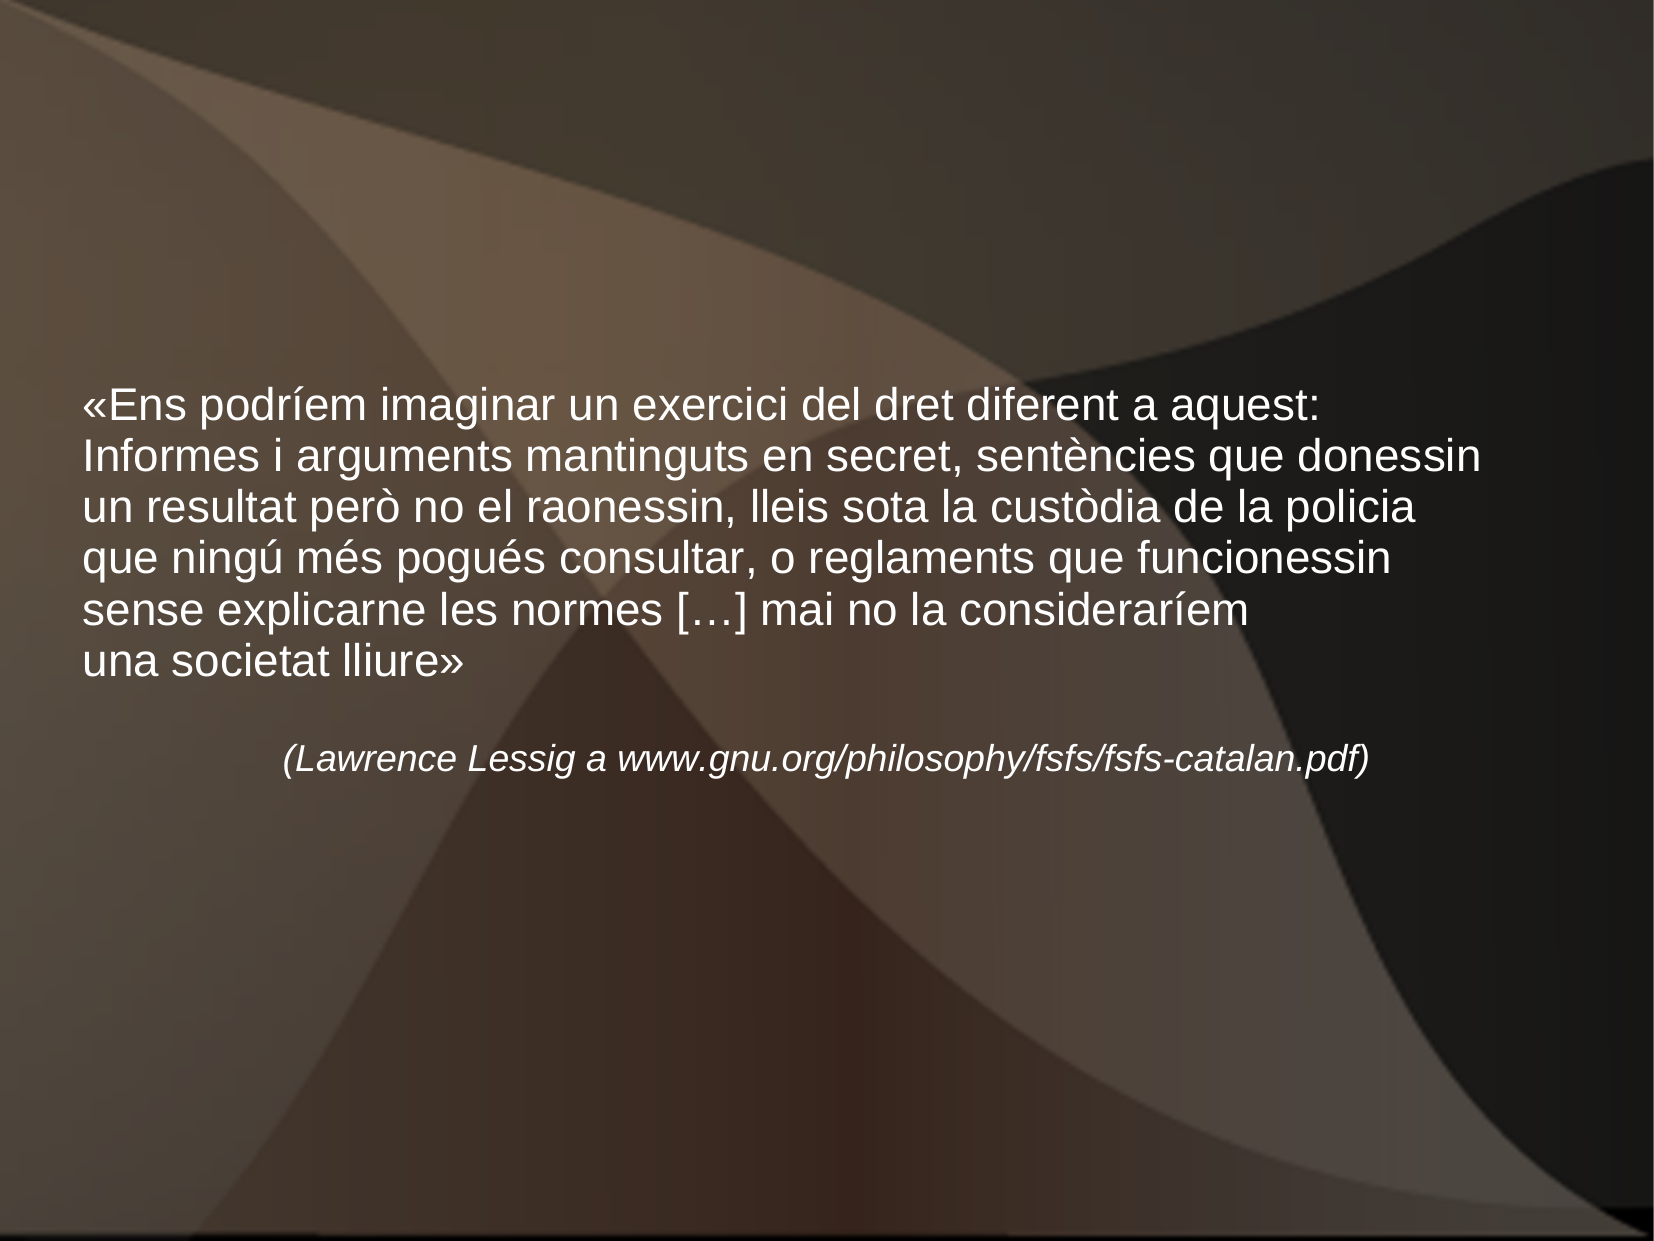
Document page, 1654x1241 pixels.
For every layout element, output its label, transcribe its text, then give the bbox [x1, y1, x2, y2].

subtitle «Ens podríem imaginar un exercici del dret diferent a aquest: Informes i arguments mantinguts en secret, sentències que donessin un resultat però no el raonessin, lleis sota la custòdia de la policia que ningú més pogués consultar, o reglaments que funcionessin sense explicar­ne les normes […] mai no la consideraríem una societat lliure» (Lawrence Lessig a www.gnu.org/philosophy/fsfs/fsfs-catalan.pdf) [82, 49, 1571, 1109]
picture [0, 0, 1654, 1241]
